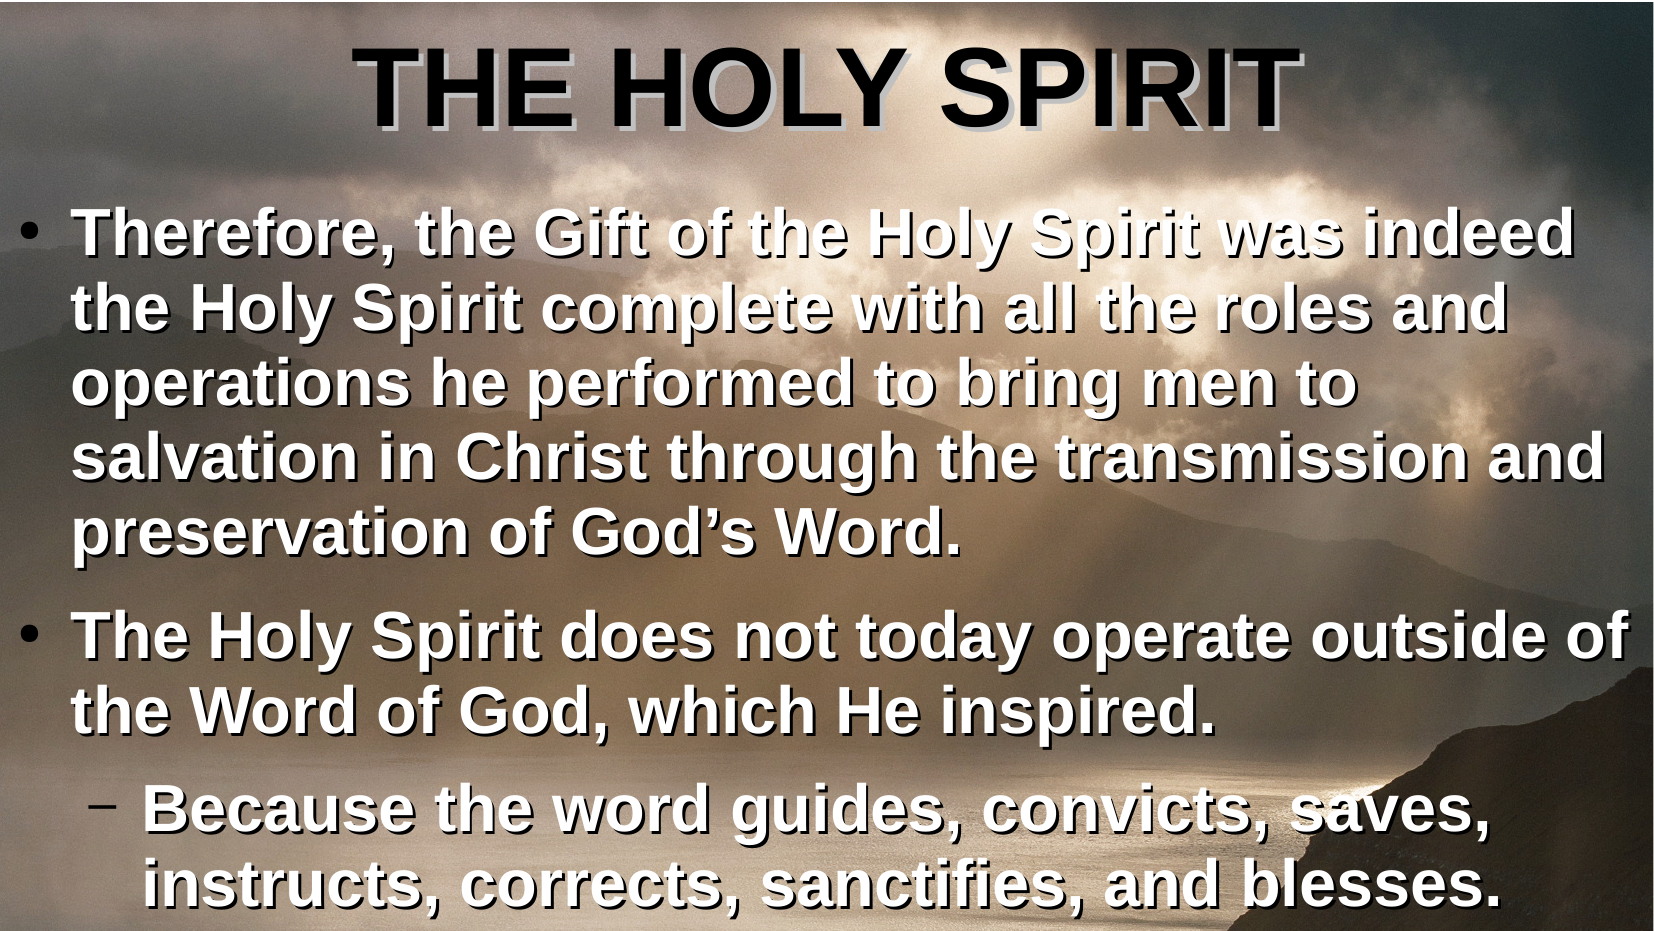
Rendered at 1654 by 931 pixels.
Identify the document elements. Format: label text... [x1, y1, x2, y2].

list Therefore, the Gift of the Holy Spirit was indeed the Holy Spirit complete with all the roles and operations he performed to bring men to salvation in Christ through the transmission and preservation of God’s Word. The Holy Spirit does not today operate outside of the Word of God, which He inspired. Because the word guides, convicts, saves, instructs, corrects, sanctifies, and blesses. [0, 195, 1651, 931]
picture [0, 2, 1654, 931]
title THE HOLY SPIRIT [82, 9, 1571, 166]
